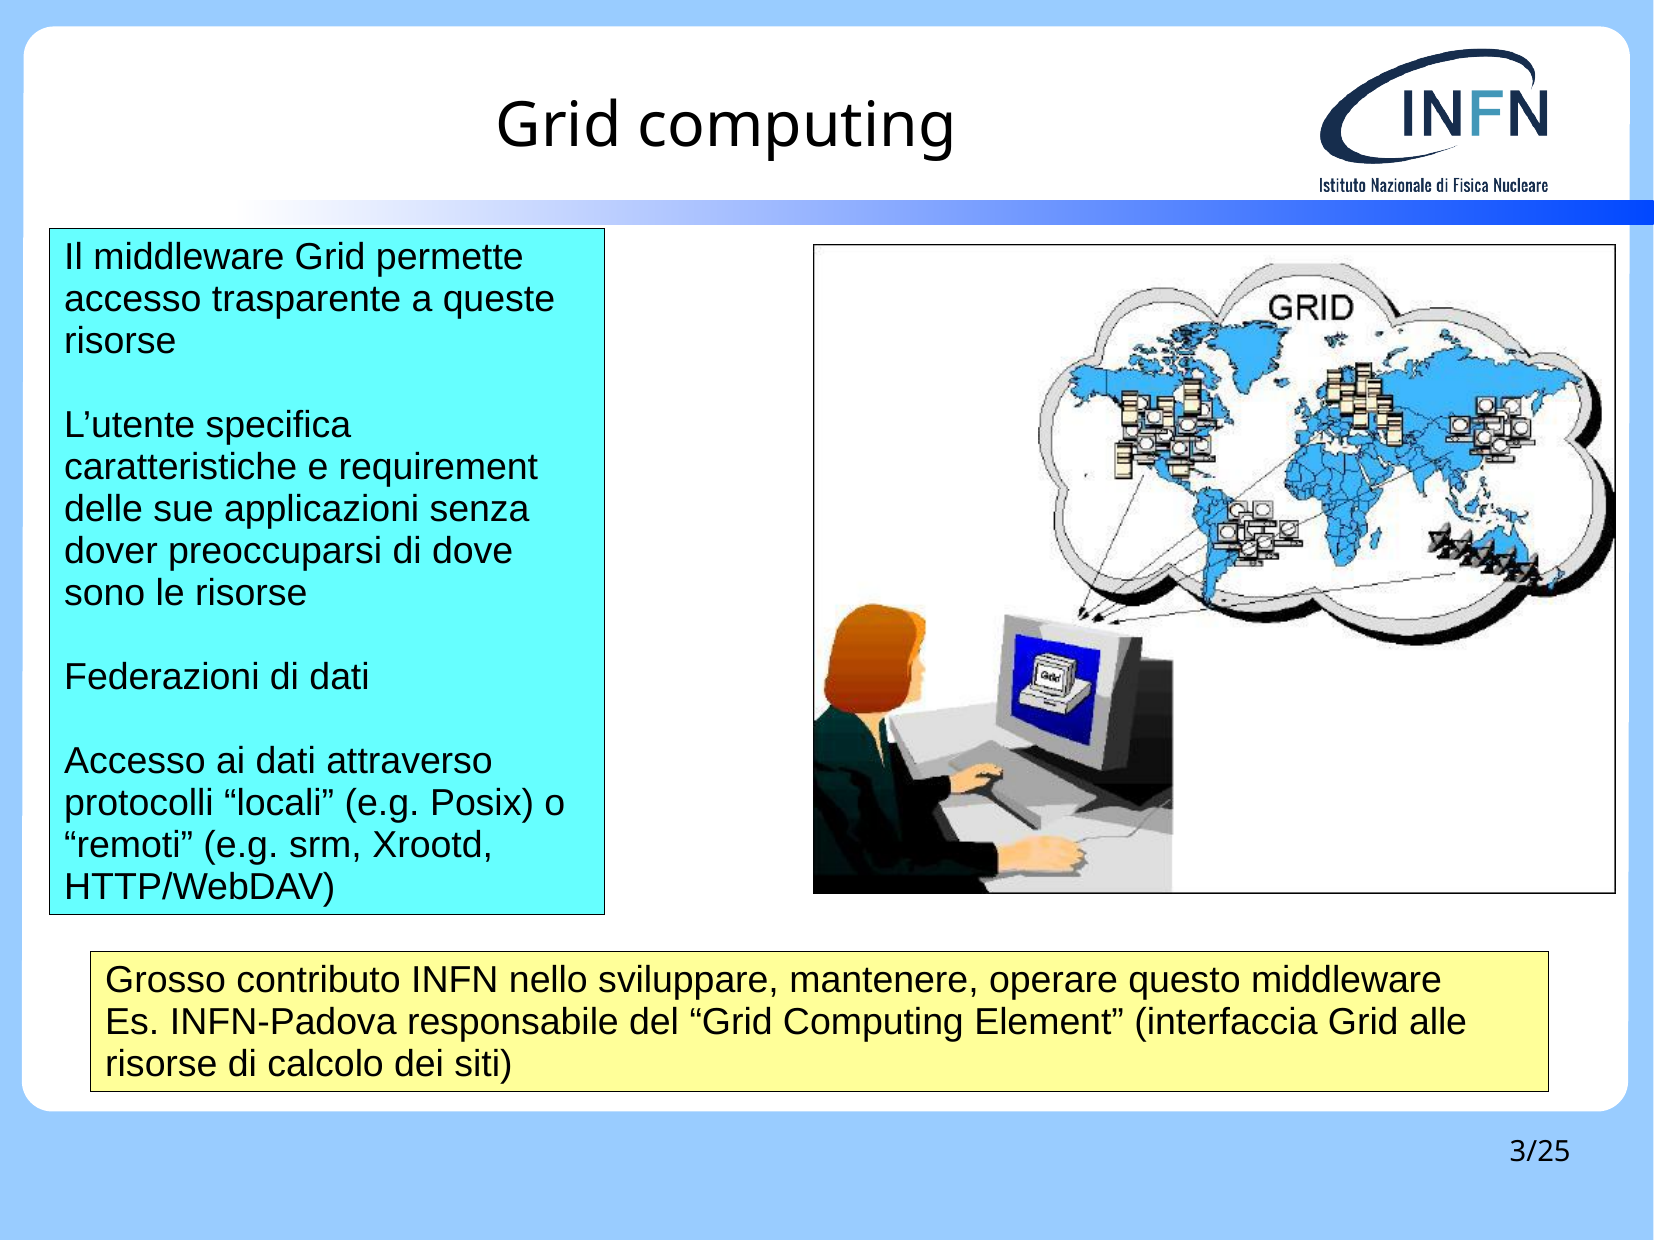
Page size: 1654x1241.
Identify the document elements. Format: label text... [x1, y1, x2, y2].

list [204, 272, 1654, 1091]
picture [1274, 31, 1593, 218]
text_box Il middleware Grid permette accesso trasparente a queste risorse L’utente specifica caratteristiche e requirement delle sue applicazioni senza dover preoccuparsi di dove sono le risorse Federazioni di dati Accesso ai dati attraverso protocolli “locali” (e.g. Posix) o “remoti” (e.g. srm, Xrootd, HTTP/WebDAV) [49, 228, 605, 908]
text_box Grosso contributo INFN nello sviluppare, mantenere, operare questo middleware Es. INFN-Padova responsabile del “Grid Computing Element” (interfaccia Grid alle risorse di calcolo dei siti) [90, 951, 1549, 1091]
picture [813, 244, 1616, 894]
title Grid computing [82, 46, 1274, 199]
